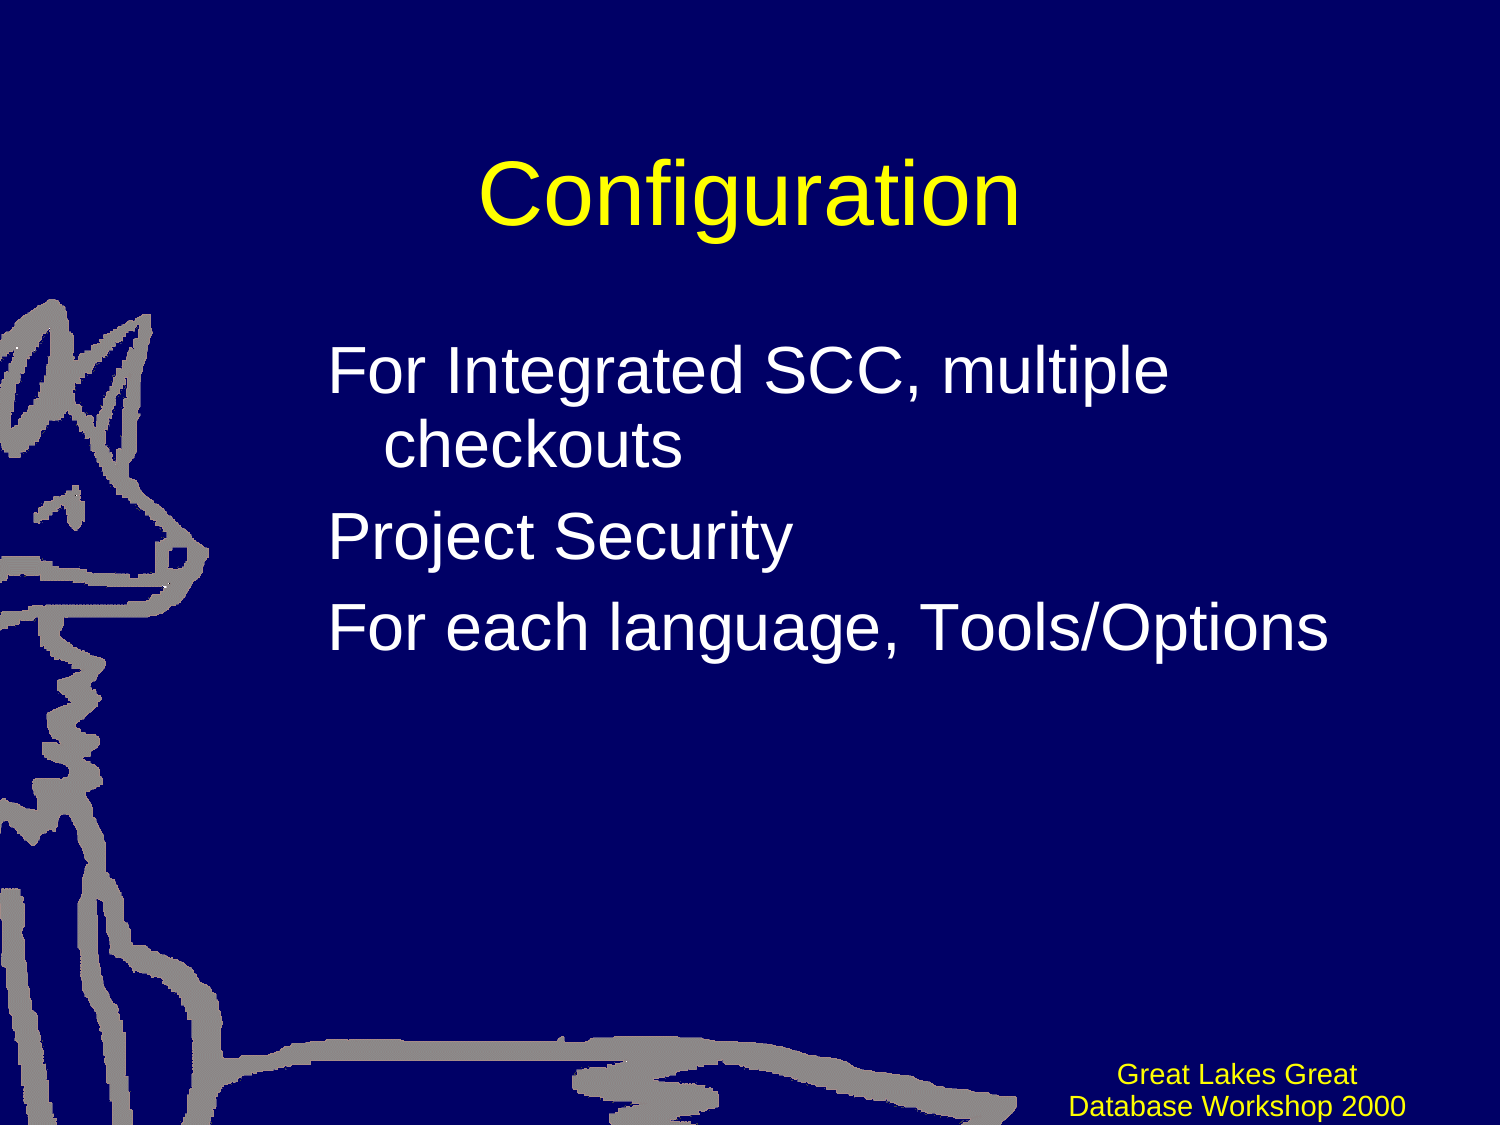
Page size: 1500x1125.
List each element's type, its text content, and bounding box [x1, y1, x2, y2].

title Configuration [112, 99, 1388, 288]
picture [0, 275, 1019, 1125]
list For Integrated SCC, multiple checkouts Project Security For each language, Tools/Options [312, 324, 1413, 1001]
